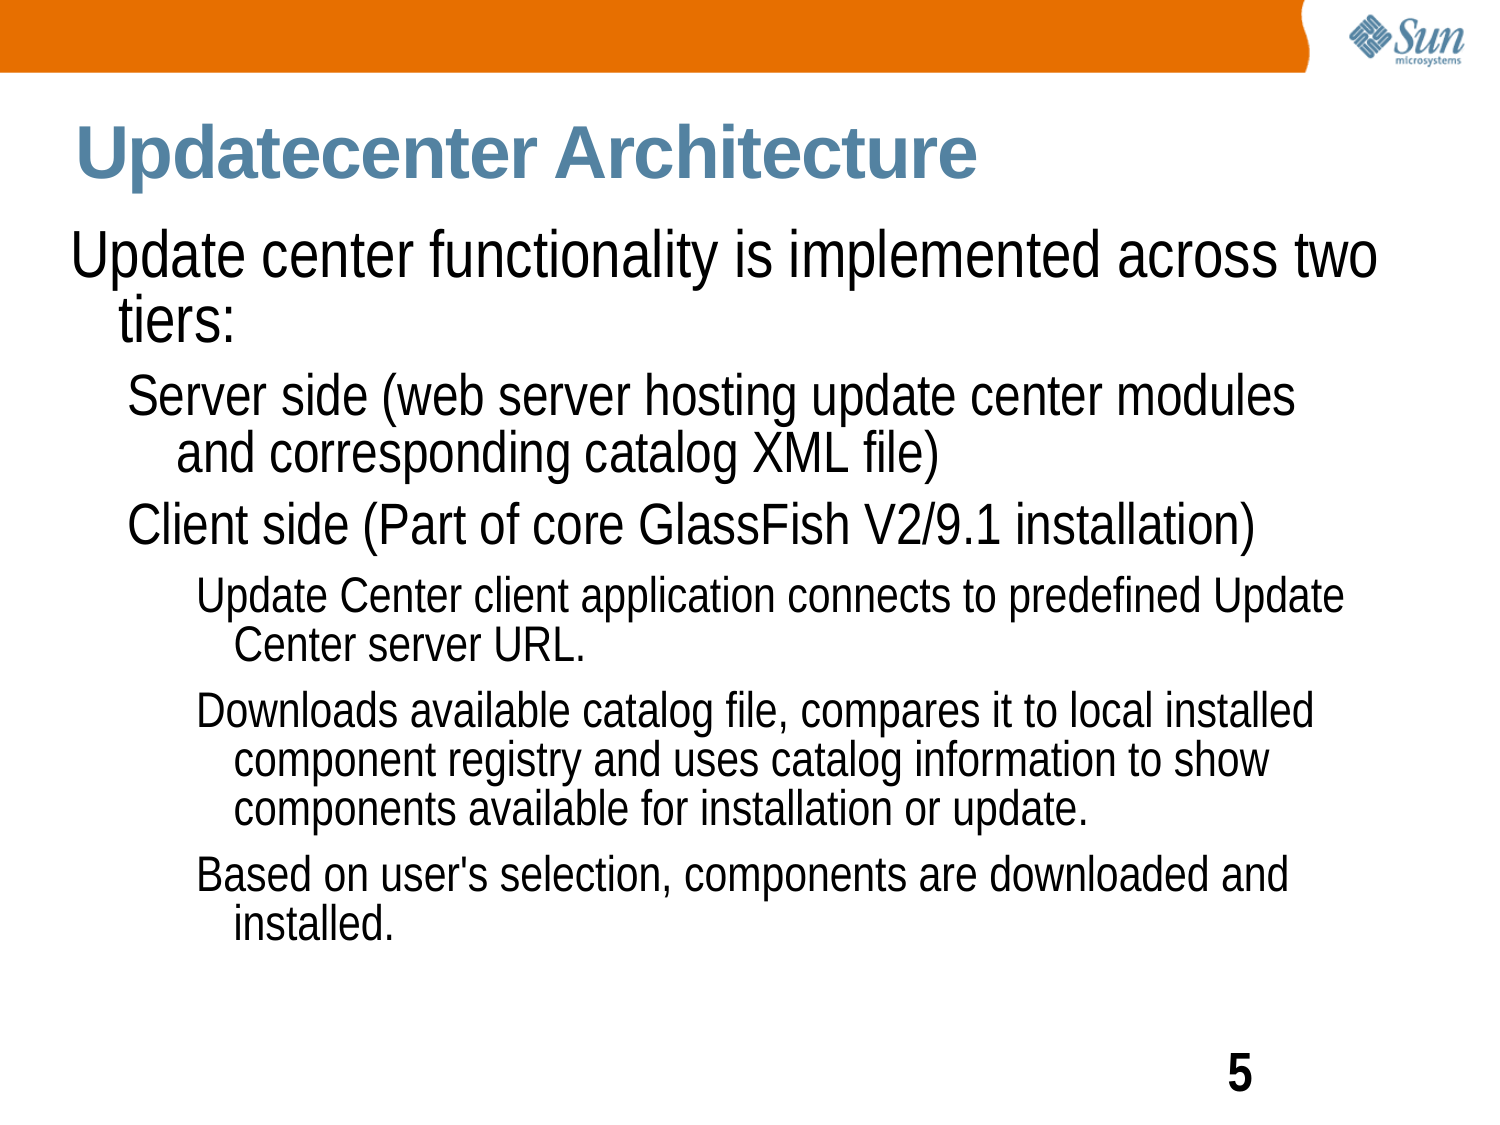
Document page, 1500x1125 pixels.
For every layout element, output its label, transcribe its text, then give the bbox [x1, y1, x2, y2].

list Update center functionality is implemented across two tiers: Server side (web server hosting update center modules and corresponding catalog XML file) Client side (Part of core GlassFish V2/9.1 installation) Update Center client application connects to predefined Update Center server URL. Downloads available catalog file, compares it to local installed component registry and uses catalog information to show components available for installation or update. Based on user's selection, components are downloaded and installed. [50, 224, 1388, 1002]
title Updatecenter Architecture [75, 117, 1438, 232]
picture [0, 0, 1500, 75]
